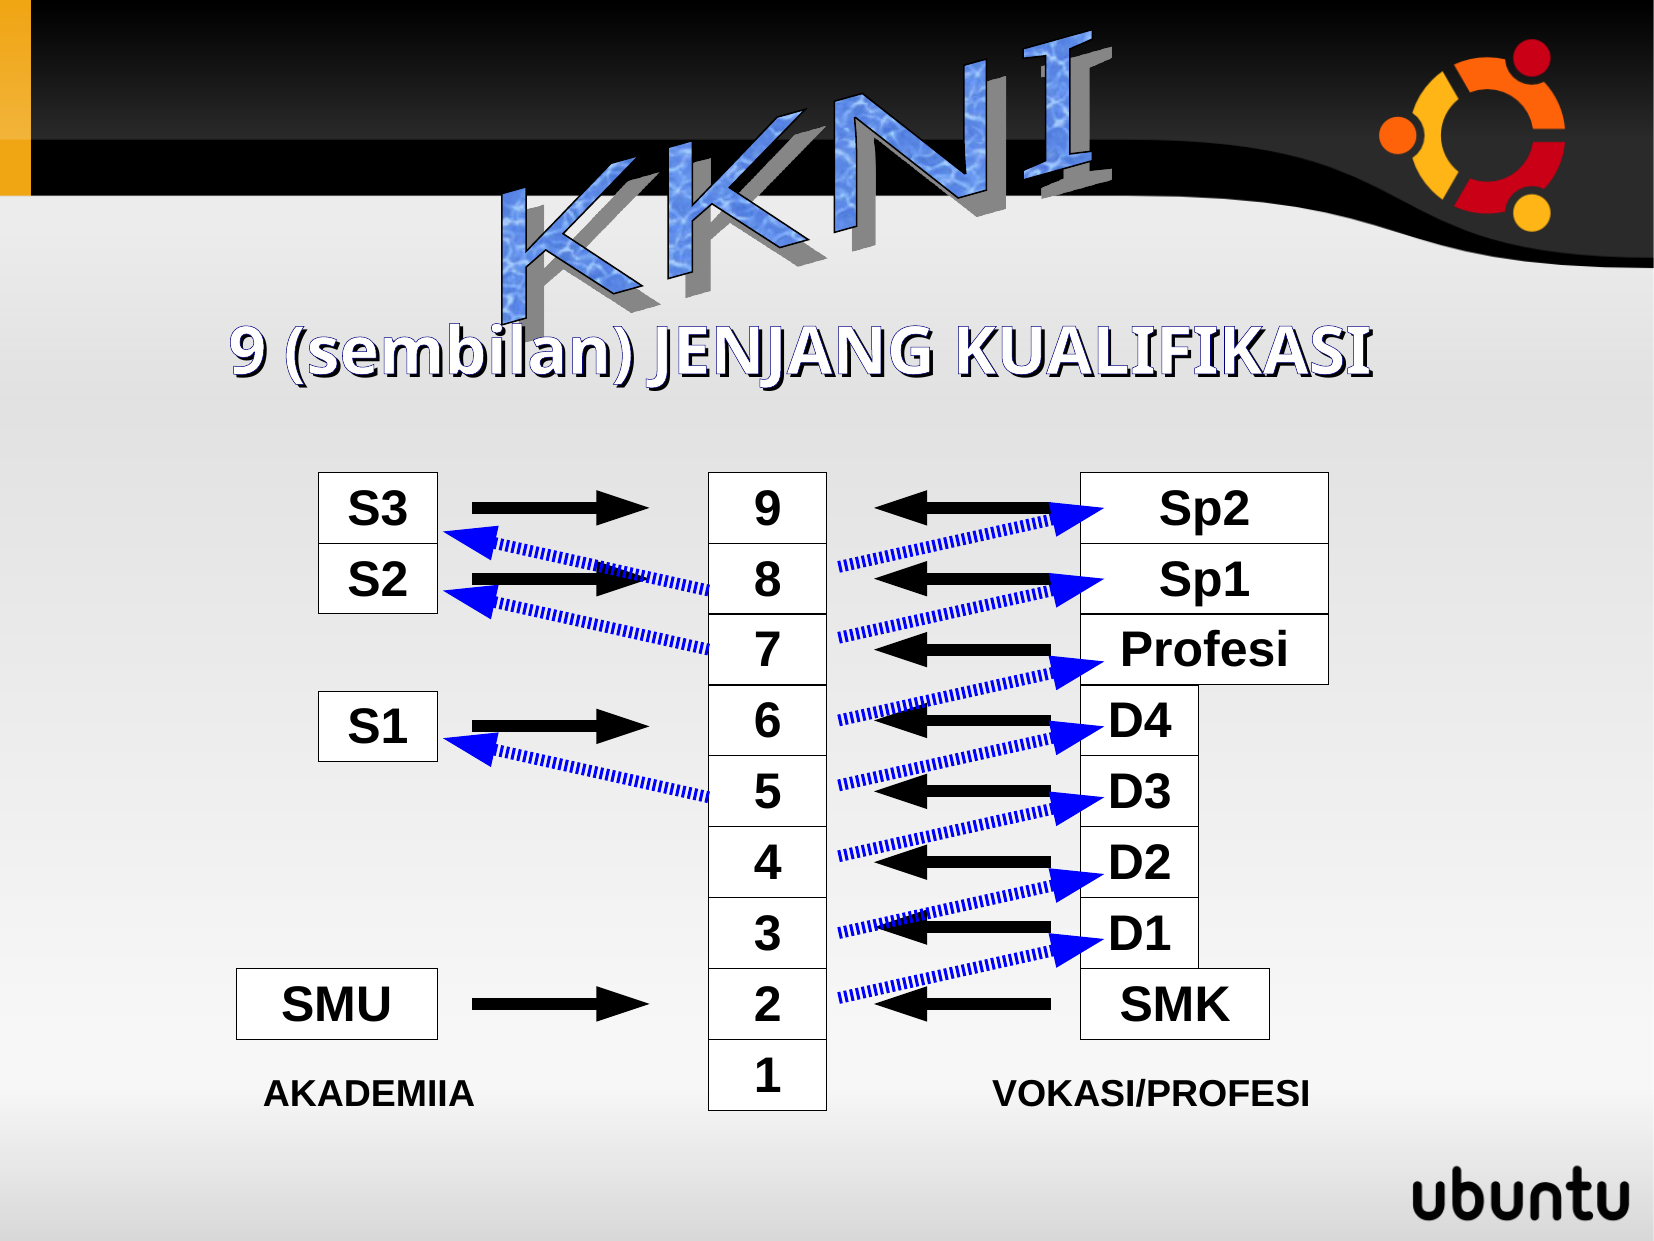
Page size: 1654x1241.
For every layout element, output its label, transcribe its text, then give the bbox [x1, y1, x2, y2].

text_box KKNI [668, 109, 809, 279]
text_box 3 [708, 897, 827, 968]
text_box 4 [708, 826, 827, 897]
text_box D3 [1080, 755, 1199, 826]
text_box 5 [708, 755, 827, 826]
text_box VOKASI/PROFESI [944, 1065, 1359, 1123]
text_box S1 [318, 691, 438, 762]
text_box 9 [708, 472, 827, 543]
text_box KKNI [501, 155, 643, 295]
text_box KKNI [834, 58, 987, 233]
text_box 2 [708, 968, 827, 1039]
text_box Sp1 [1080, 543, 1329, 614]
text_box D2 [1080, 826, 1199, 897]
text_box SMK [1080, 968, 1270, 1040]
text_box 8 [708, 543, 827, 614]
text_box 7 [708, 614, 827, 685]
text_box 9 (sembilan) JENJANG KUALIFIKASI [165, 295, 1436, 439]
text_box AKADEMIIA [236, 1065, 502, 1123]
text_box S3 [318, 472, 438, 543]
text_box D1 [1080, 897, 1199, 968]
text_box Profesi [1080, 614, 1329, 685]
text_box KKNI [1023, 29, 1093, 180]
text_box 6 [708, 685, 827, 755]
text_box [88, 276, 1562, 916]
text_box 1 [708, 1039, 827, 1111]
text_box S2 [318, 543, 438, 614]
text_box SMU [236, 968, 438, 1040]
text_box D4 [1080, 685, 1199, 755]
text_box Sp2 [1080, 472, 1329, 543]
picture [0, 0, 1654, 1241]
